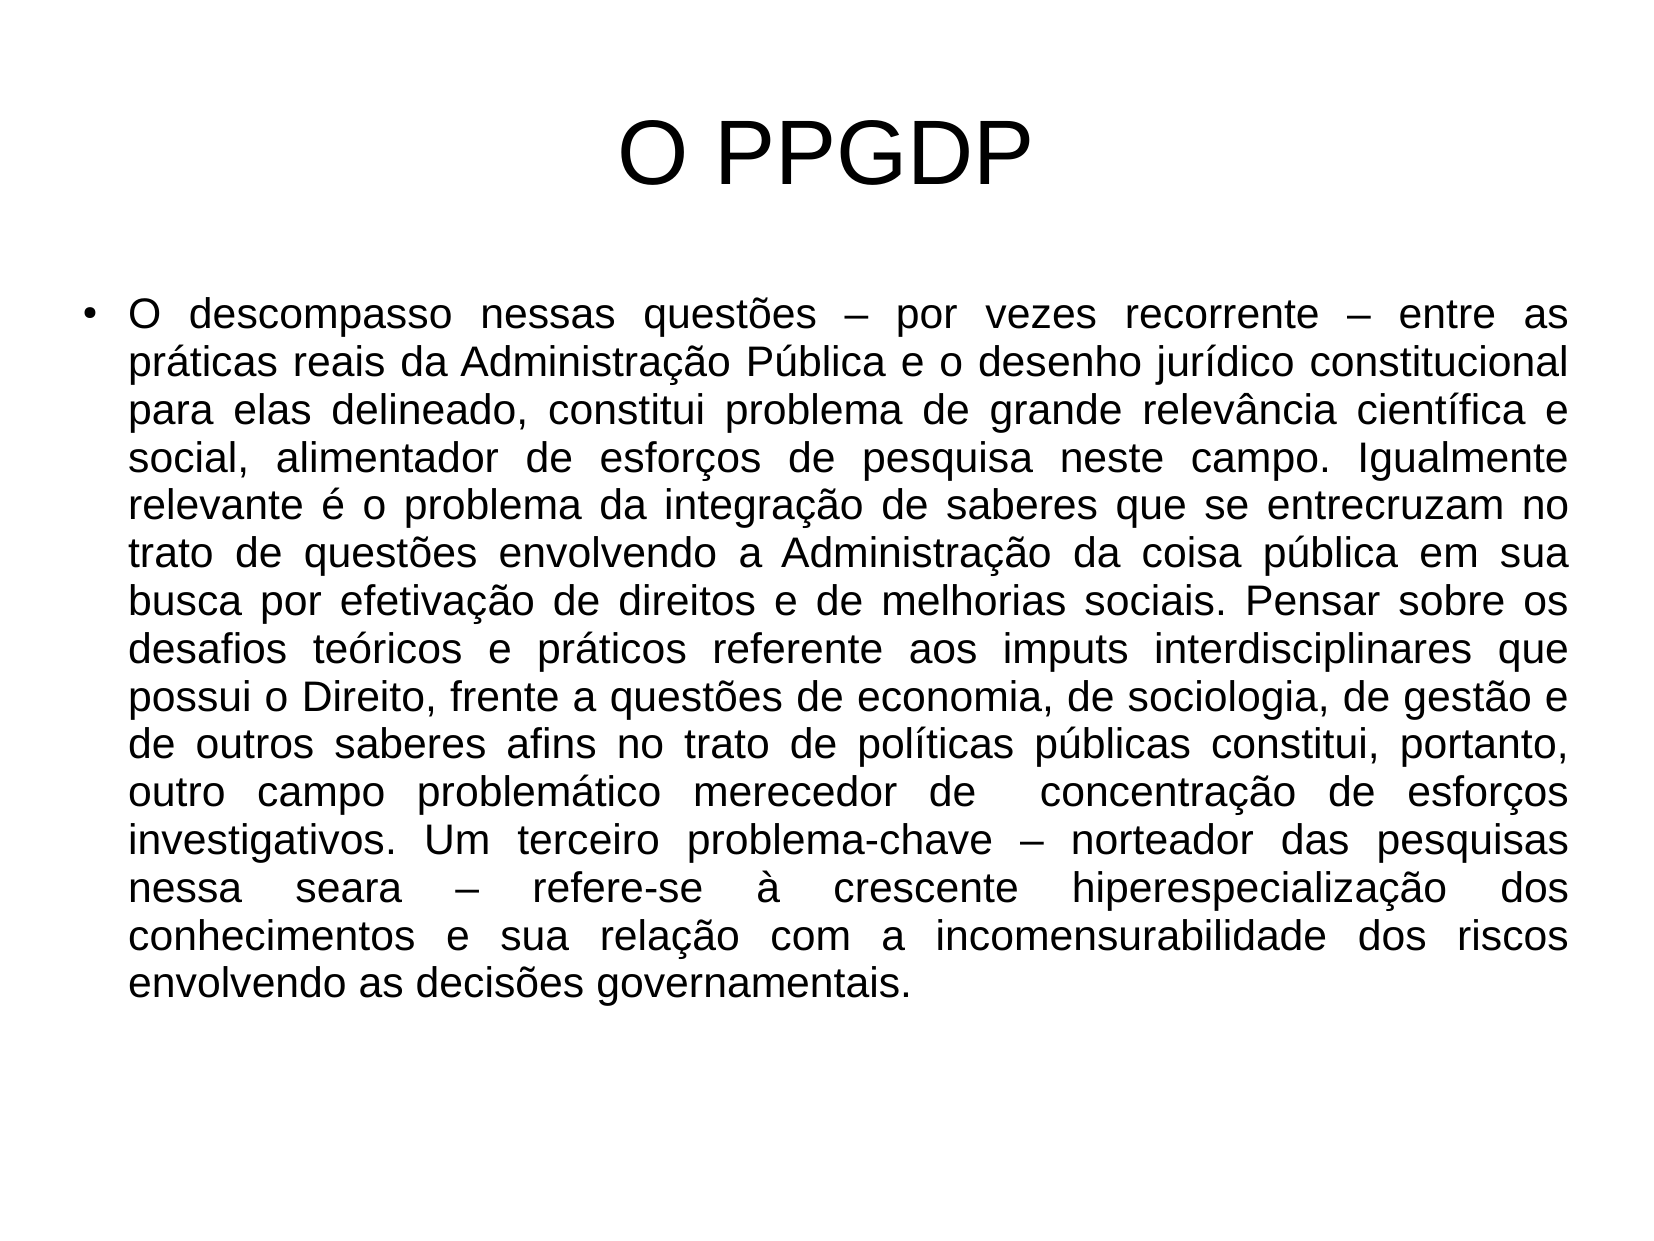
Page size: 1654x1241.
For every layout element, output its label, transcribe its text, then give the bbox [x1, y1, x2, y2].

title O PPGDP [82, 49, 1571, 257]
list O descompasso nessas questões – por vezes recorrente – entre as práticas reais da Administração Pública e o desenho jurídico constitucional para elas delineado, constitui problema de grande relevância científica e social, alimentador de esforços de pesquisa neste campo. Igualmente relevante é o problema da integração de saberes que se entrecruzam no trato de questões envolvendo a Administração da coisa pública em sua busca por efetivação de direitos e de melhorias sociais. Pensar sobre os desafios teóricos e práticos referente aos imputs interdisciplinares que possui o Direito, frente a questões de economia, de sociologia, de gestão e de outros saberes afins no trato de políticas públicas constitui, portanto, outro campo problemático merecedor de concentração de esforços investigativos. Um terceiro problema-chave – norteador das pesquisas nessa seara – refere-se à crescente hiperespecialização dos conhecimentos e sua relação com a incomensurabilidade dos riscos envolvendo as decisões governamentais. [82, 290, 1571, 1010]
